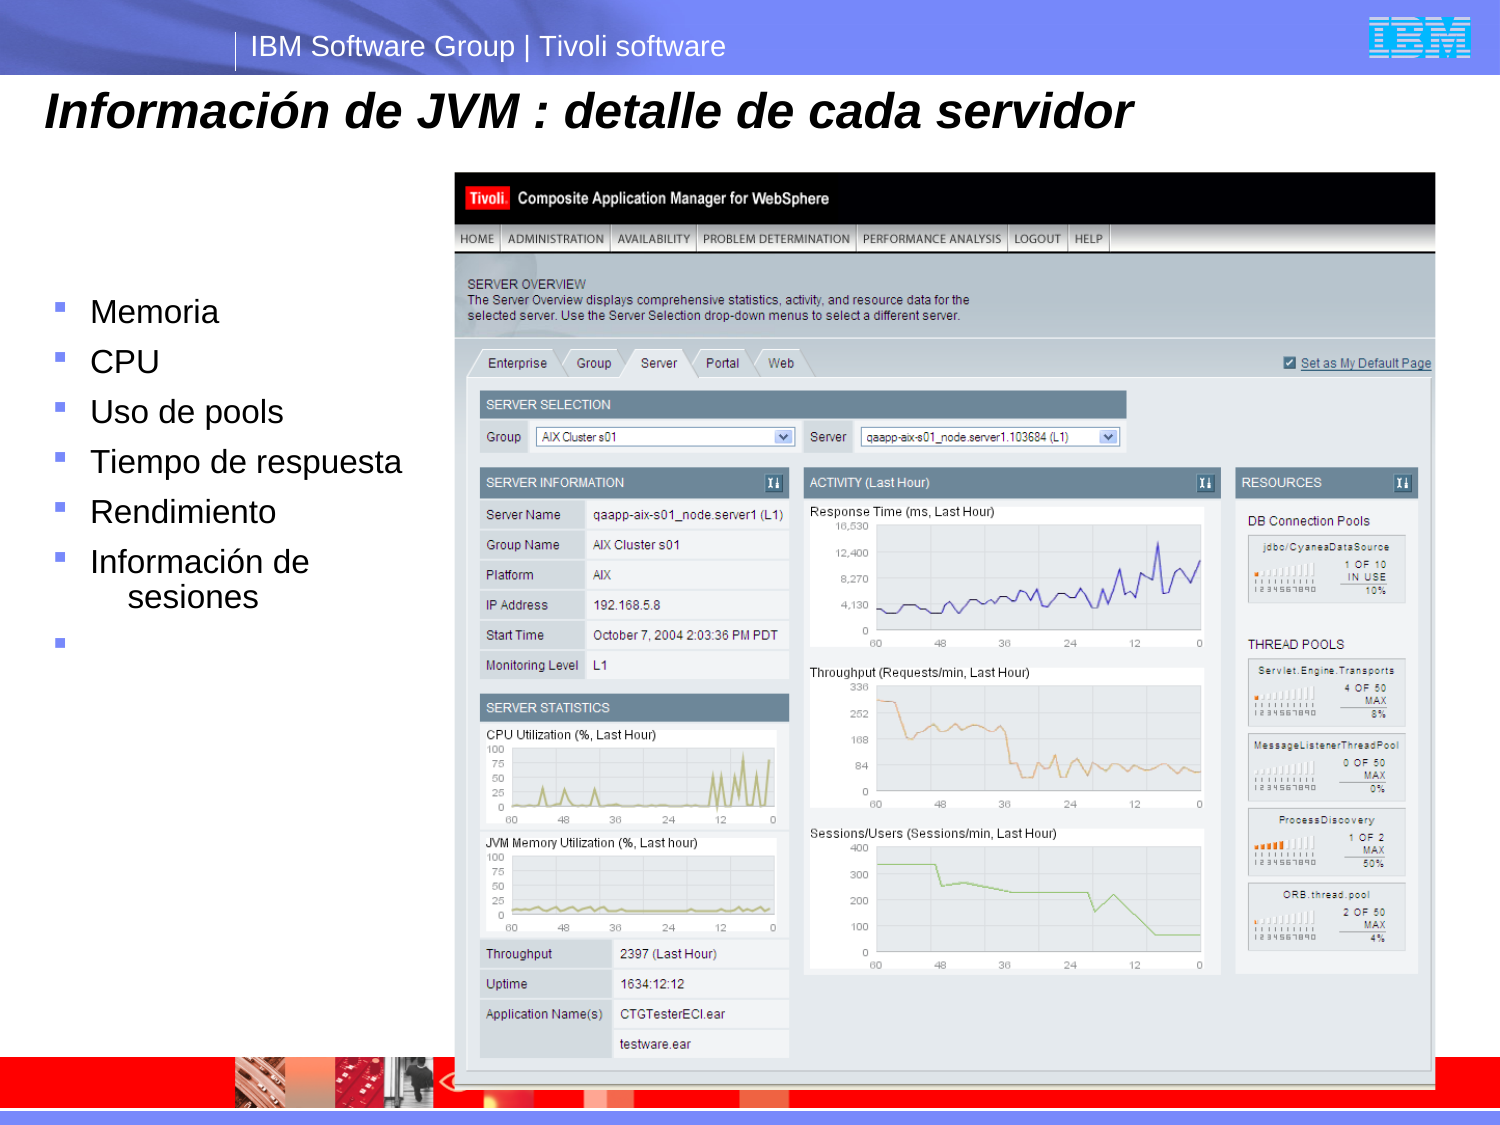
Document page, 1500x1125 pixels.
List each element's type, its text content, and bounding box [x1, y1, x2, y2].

list Memoria CPU Uso de pools Tiempo de respuesta Rendimiento Información de sesiones [37, 287, 444, 858]
title Información de JVM : detalle de cada servidor [29, 78, 1480, 157]
picture [0, 0, 1500, 75]
picture [0, 172, 1500, 1108]
